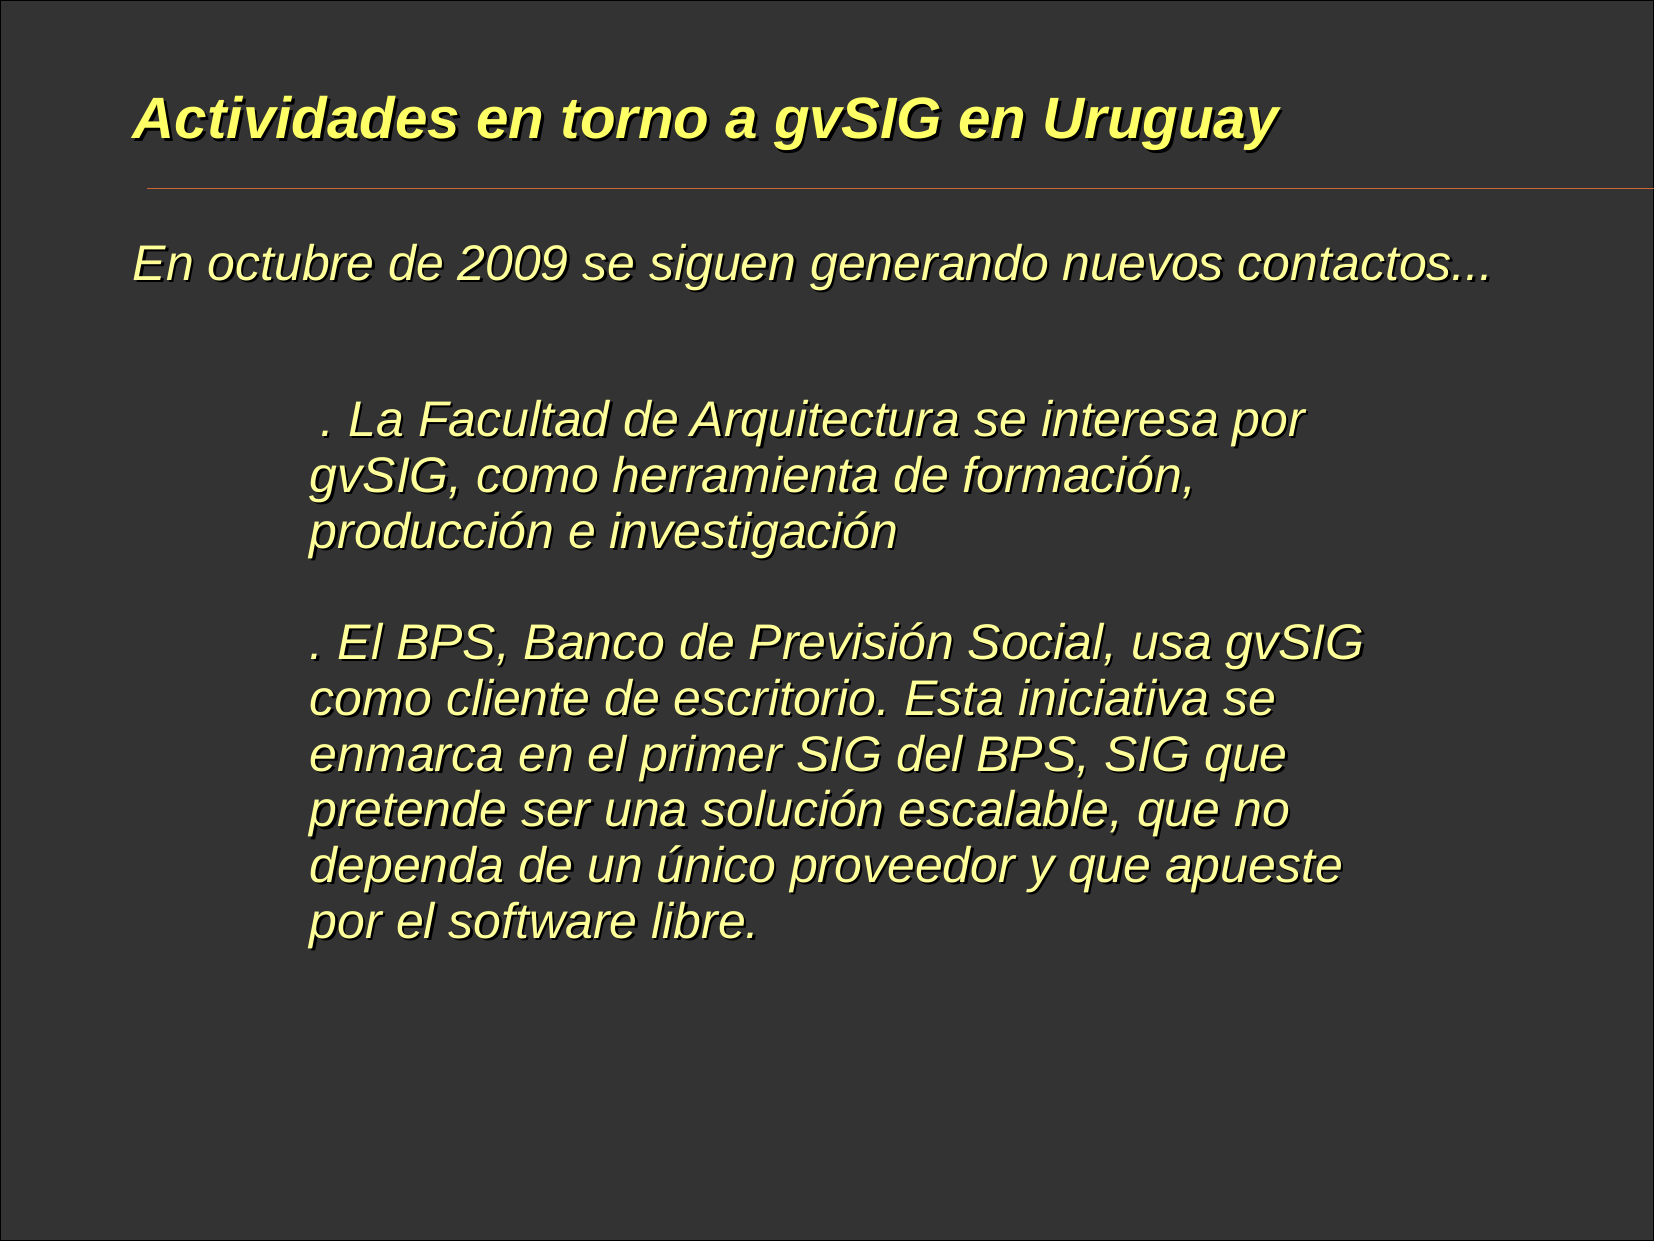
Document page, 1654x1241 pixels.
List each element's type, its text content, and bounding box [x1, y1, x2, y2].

text_box [0, 0, 1654, 1241]
text_box En octubre de 2009 se siguen generando nuevos contactos... [118, 228, 1565, 299]
text_box Actividades en torno a gvSIG en Uruguay [118, 78, 1536, 169]
text_box . La Facultad de Arquitectura se interesa por gvSIG, como herramienta de formación, producción e investigación . El BPS, Banco de Previsión Social, usa gvSIG como cliente de escritorio. Esta iniciativa se enmarca en el primer SIG del BPS, SIG que pretende ser una solución escalable, que no dependa de un único proveedor y que apueste por el software libre. [295, 383, 1418, 957]
